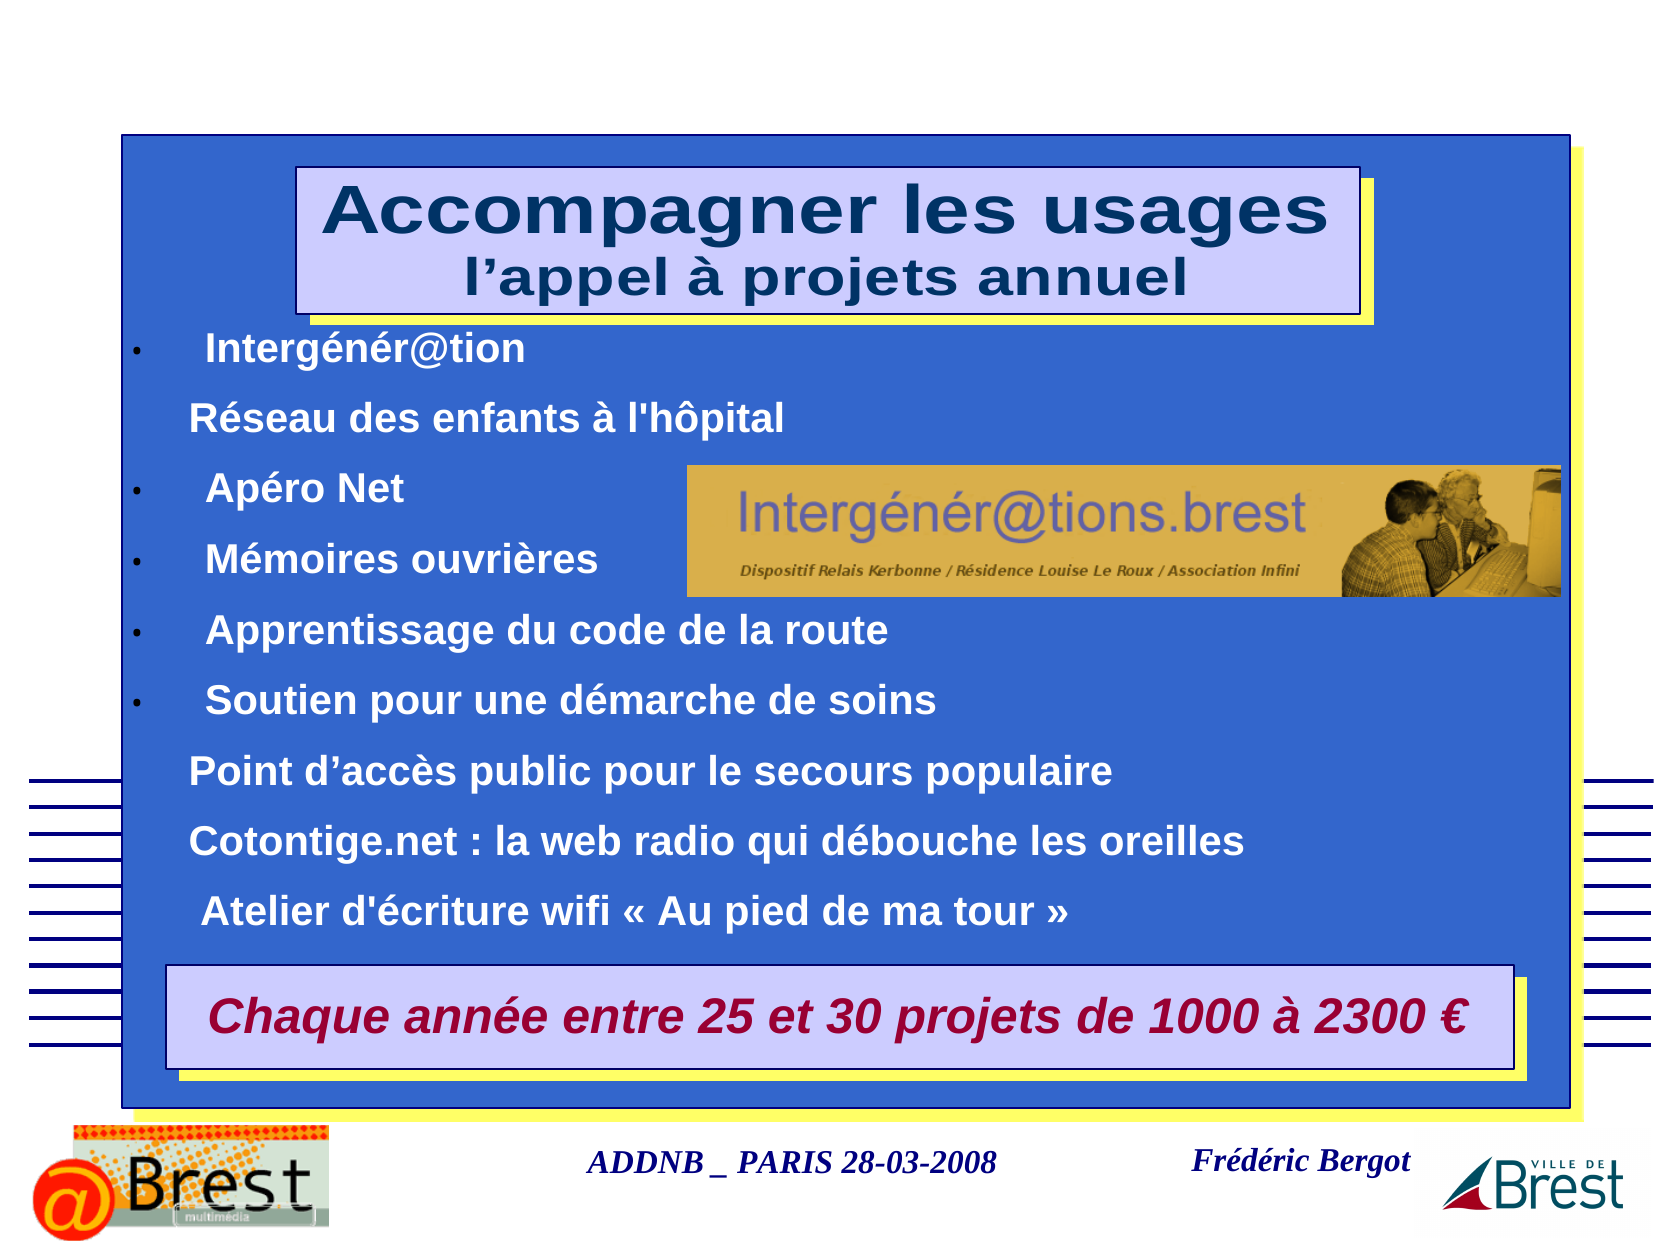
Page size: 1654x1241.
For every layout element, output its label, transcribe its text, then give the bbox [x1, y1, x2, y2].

text_box [166, 965, 1527, 1081]
picture [1414, 1128, 1651, 1238]
text_box • Intergénér@tion Réseau des enfants à l'hôpital • Apéro Net • Mémoires ouvrières • Apprentissage du code de la route • Soutien pour une démarche de soins Point d’accès public pour le secours populaire Cotontige.net : la web radio qui débouche les oreilles Atelier d'écriture wifi « Au pied de ma tour » [130, 245, 1444, 942]
picture [28, 1125, 329, 1241]
text_box Chaque année entre 25 et 30 projets de 1000 à 2300 € [207, 987, 1654, 1078]
picture [687, 465, 1561, 597]
picture [294, 165, 1382, 245]
